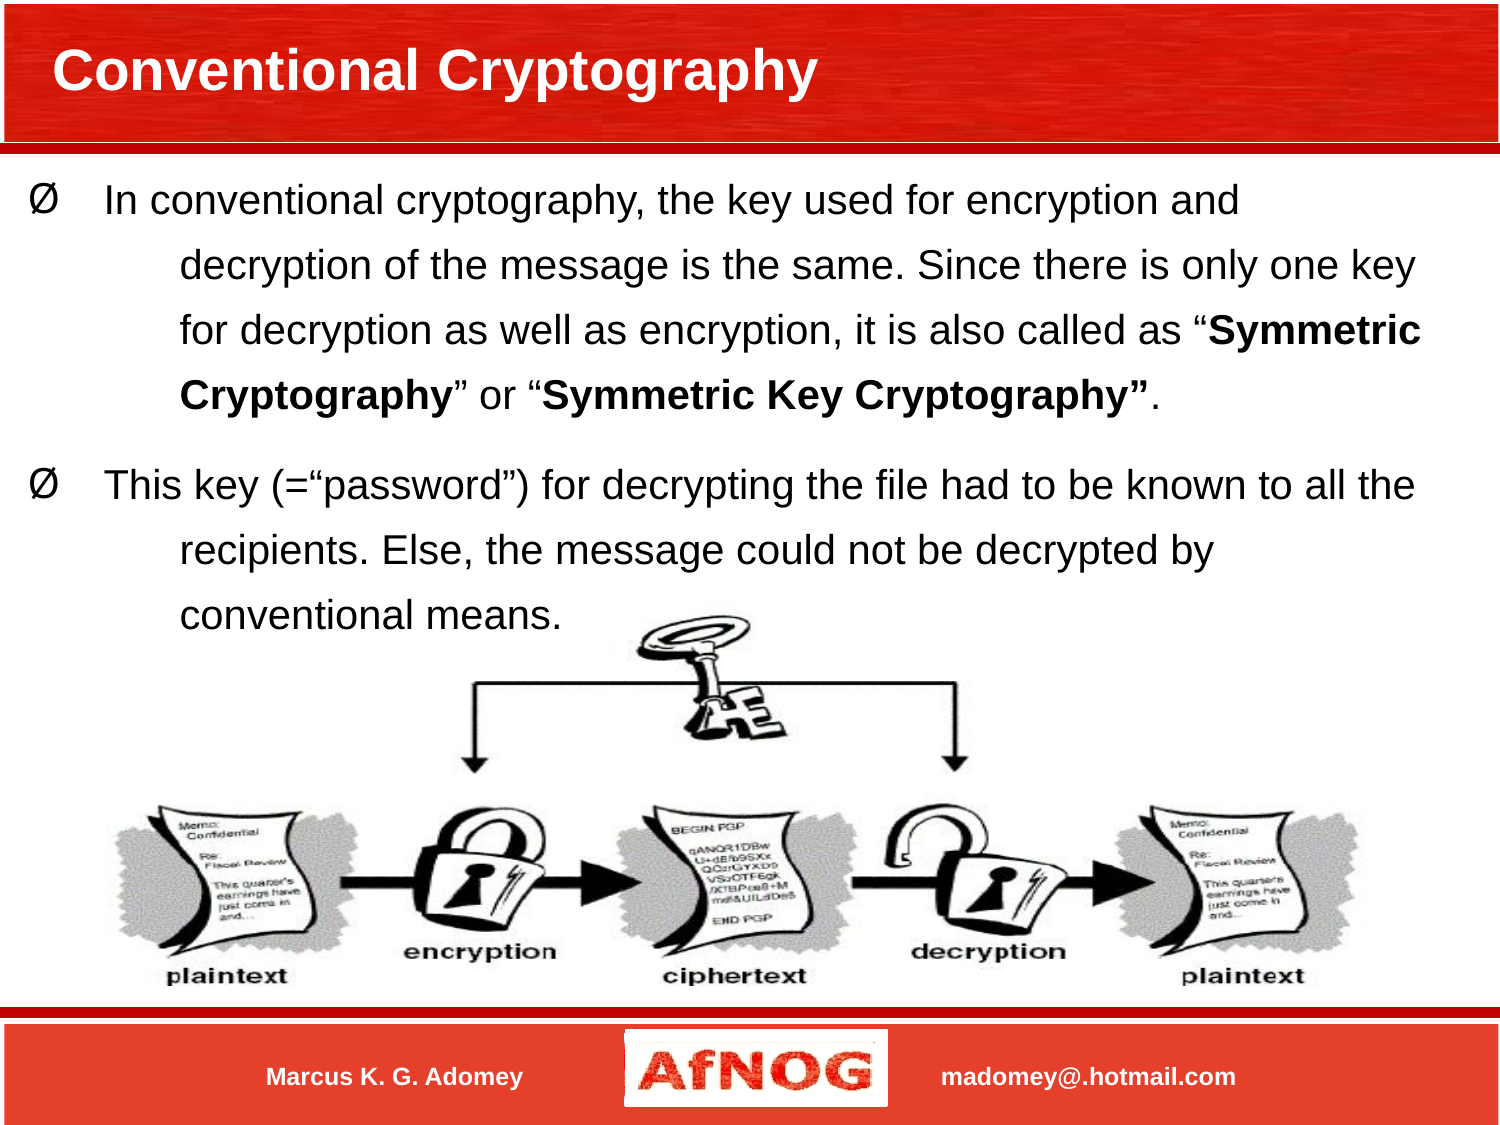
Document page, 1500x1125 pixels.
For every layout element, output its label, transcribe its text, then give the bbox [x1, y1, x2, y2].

text_box In conventional cryptography, the key used for encryption and decryption of the message is the same. Since there is only one key for decryption as well as encryption, it is also called as “Symmetric Cryptography” or “Symmetric Key Cryptography”. This key (=“password”) for decrypting the file had to be known to all the recipients. Else, the message could not be decrypted by conventional means. [12, 149, 1451, 650]
picture [76, 650, 1400, 986]
text_box Conventional Cryptography [37, 24, 1160, 111]
